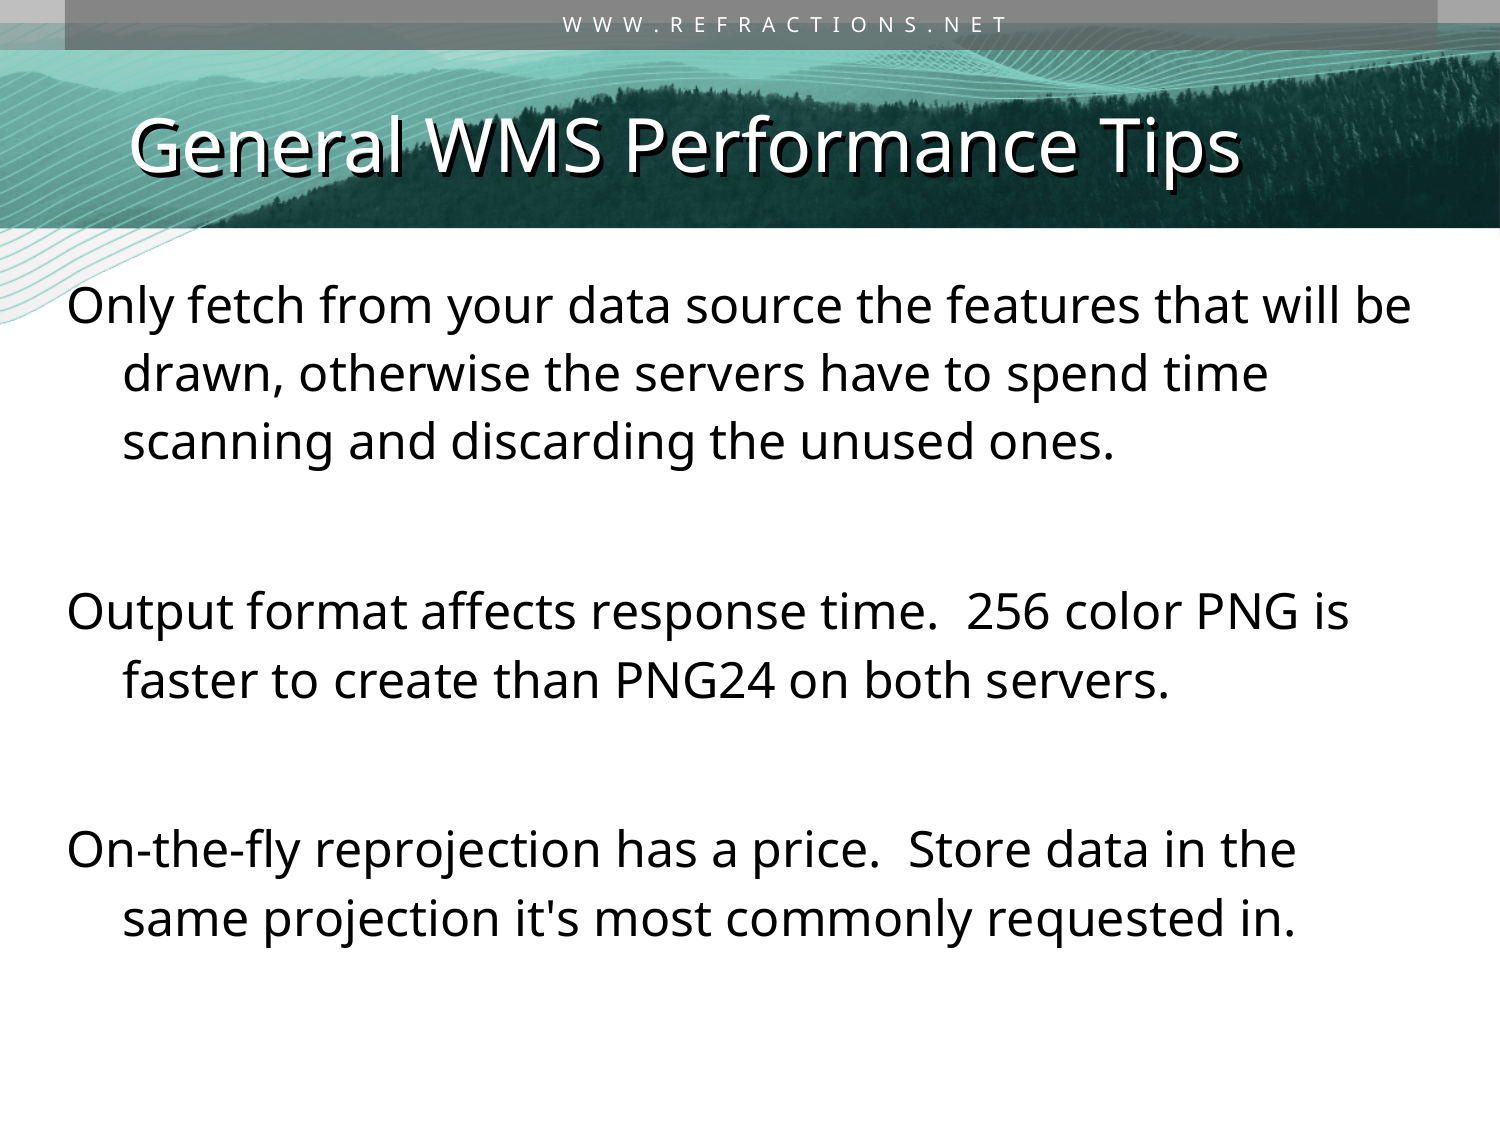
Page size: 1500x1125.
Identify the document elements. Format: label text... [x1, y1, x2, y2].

list Only fetch from your data source the features that will be drawn, otherwise the servers have to spend time scanning and discarding the unused ones. Output format affects response time. 256 color PNG is faster to create than PNG24 on both servers. On-the-fly reprojection has a price. Store data in the same projection it's most commonly requested in. [51, 262, 1439, 1119]
picture [0, 50, 1500, 325]
title General WMS Performance Tips [112, 62, 1388, 226]
